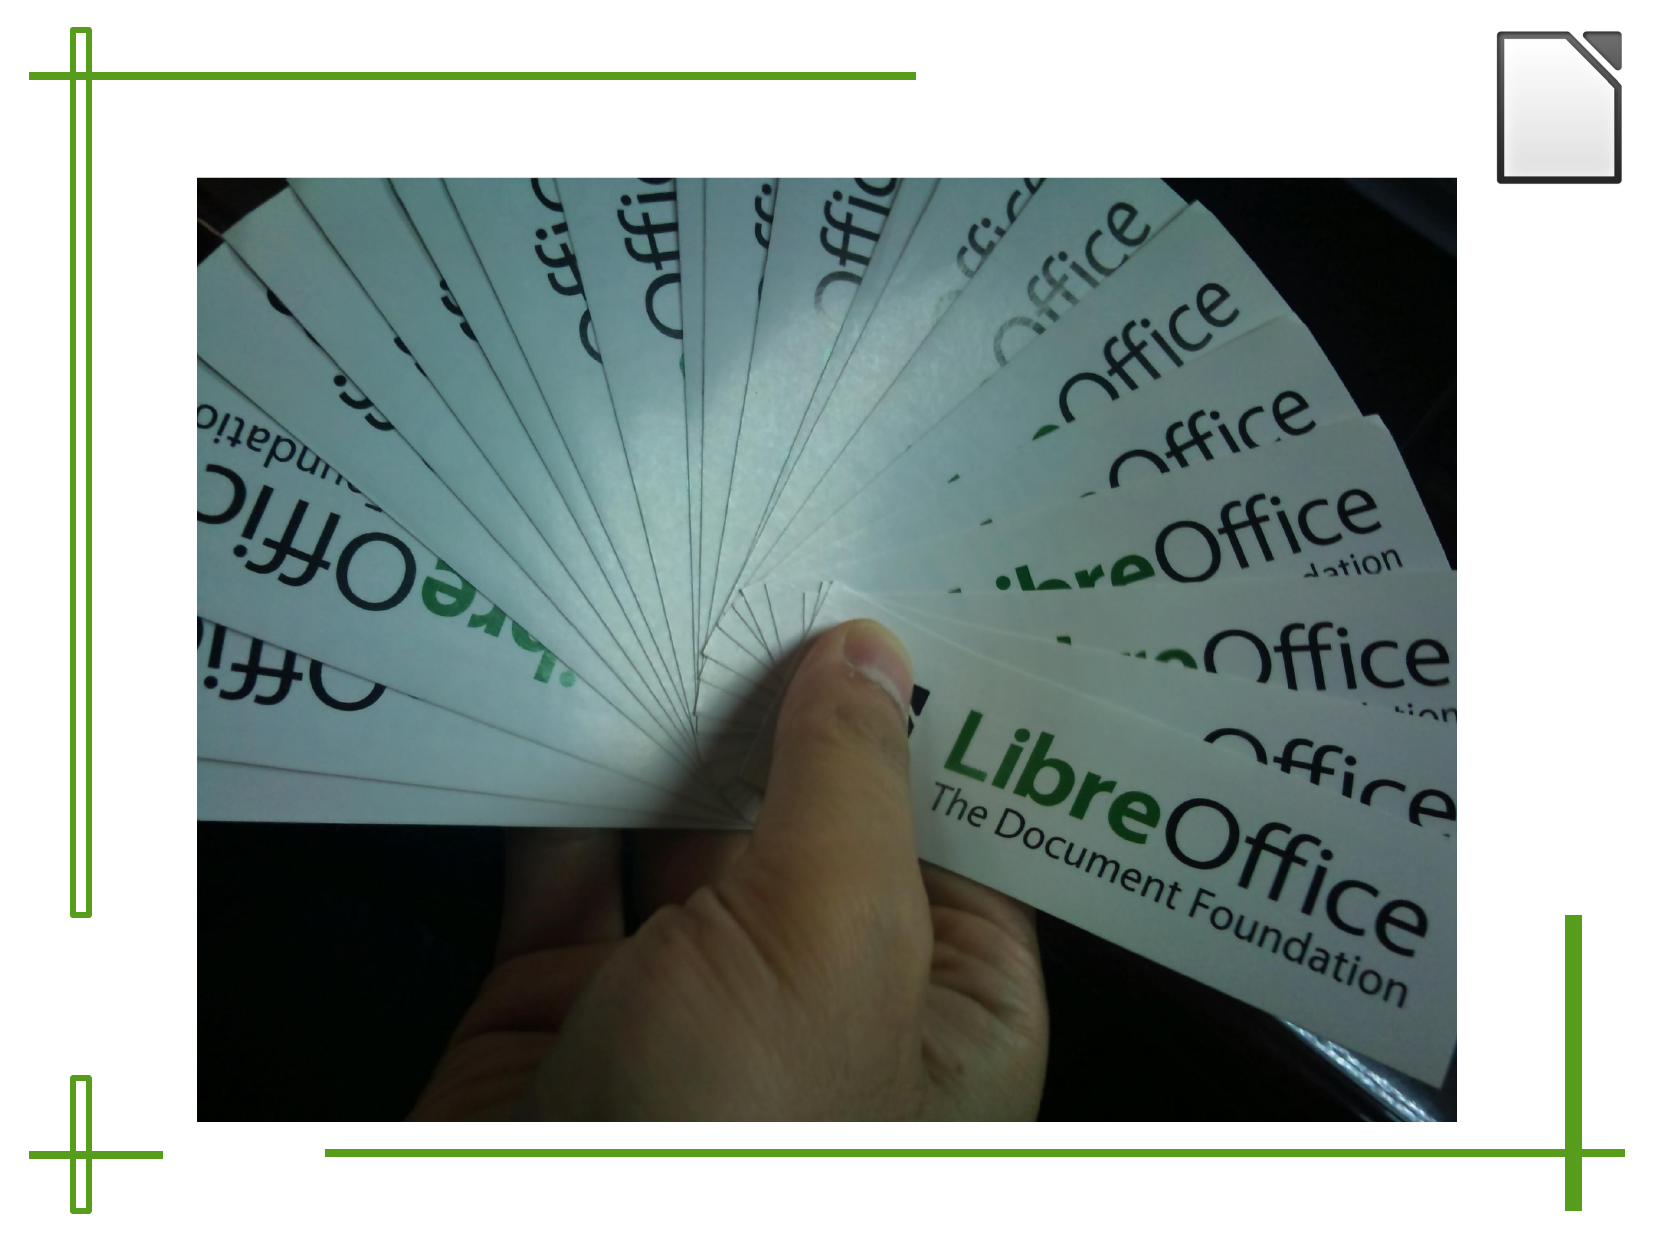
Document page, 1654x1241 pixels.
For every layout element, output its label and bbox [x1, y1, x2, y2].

picture [196, 177, 1457, 1123]
picture [1494, 29, 1624, 186]
